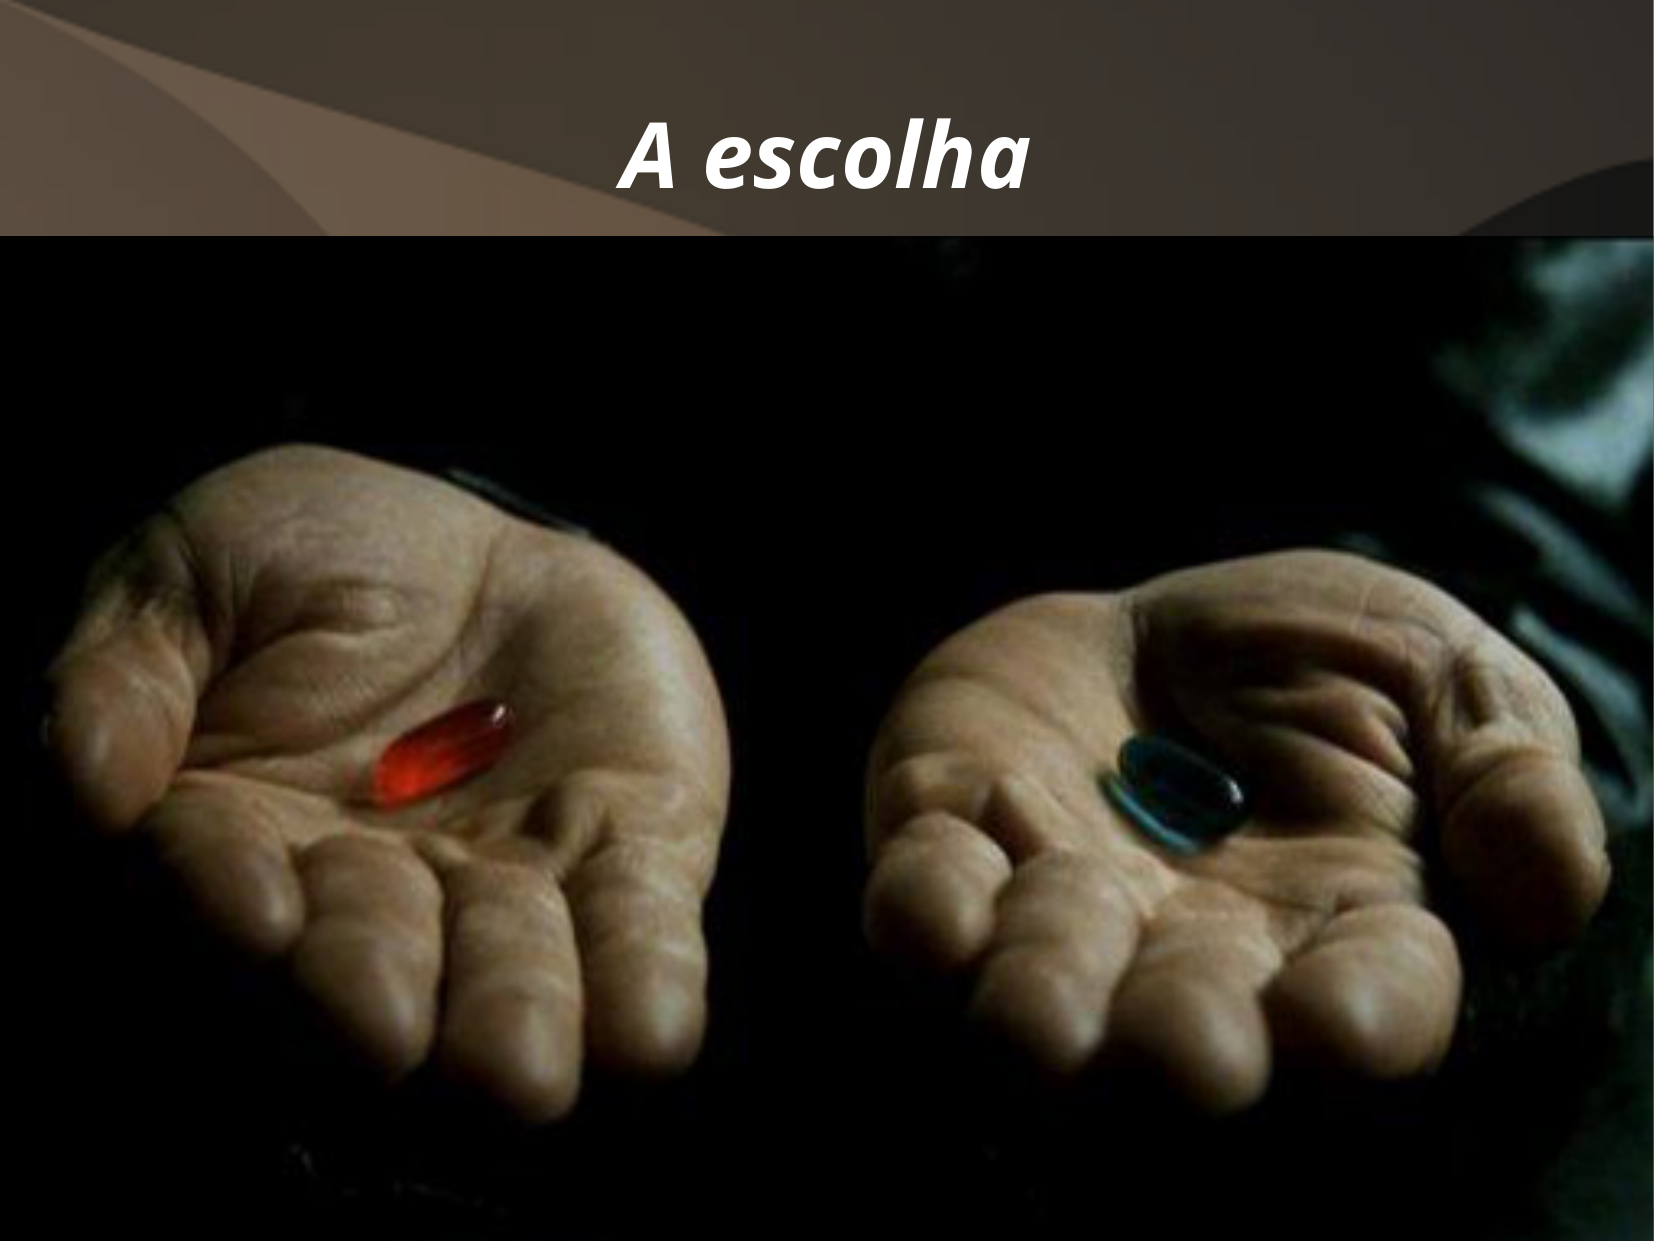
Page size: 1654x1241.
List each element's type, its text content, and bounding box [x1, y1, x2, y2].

picture [0, 0, 1654, 1241]
title A escolha [82, 49, 1571, 257]
